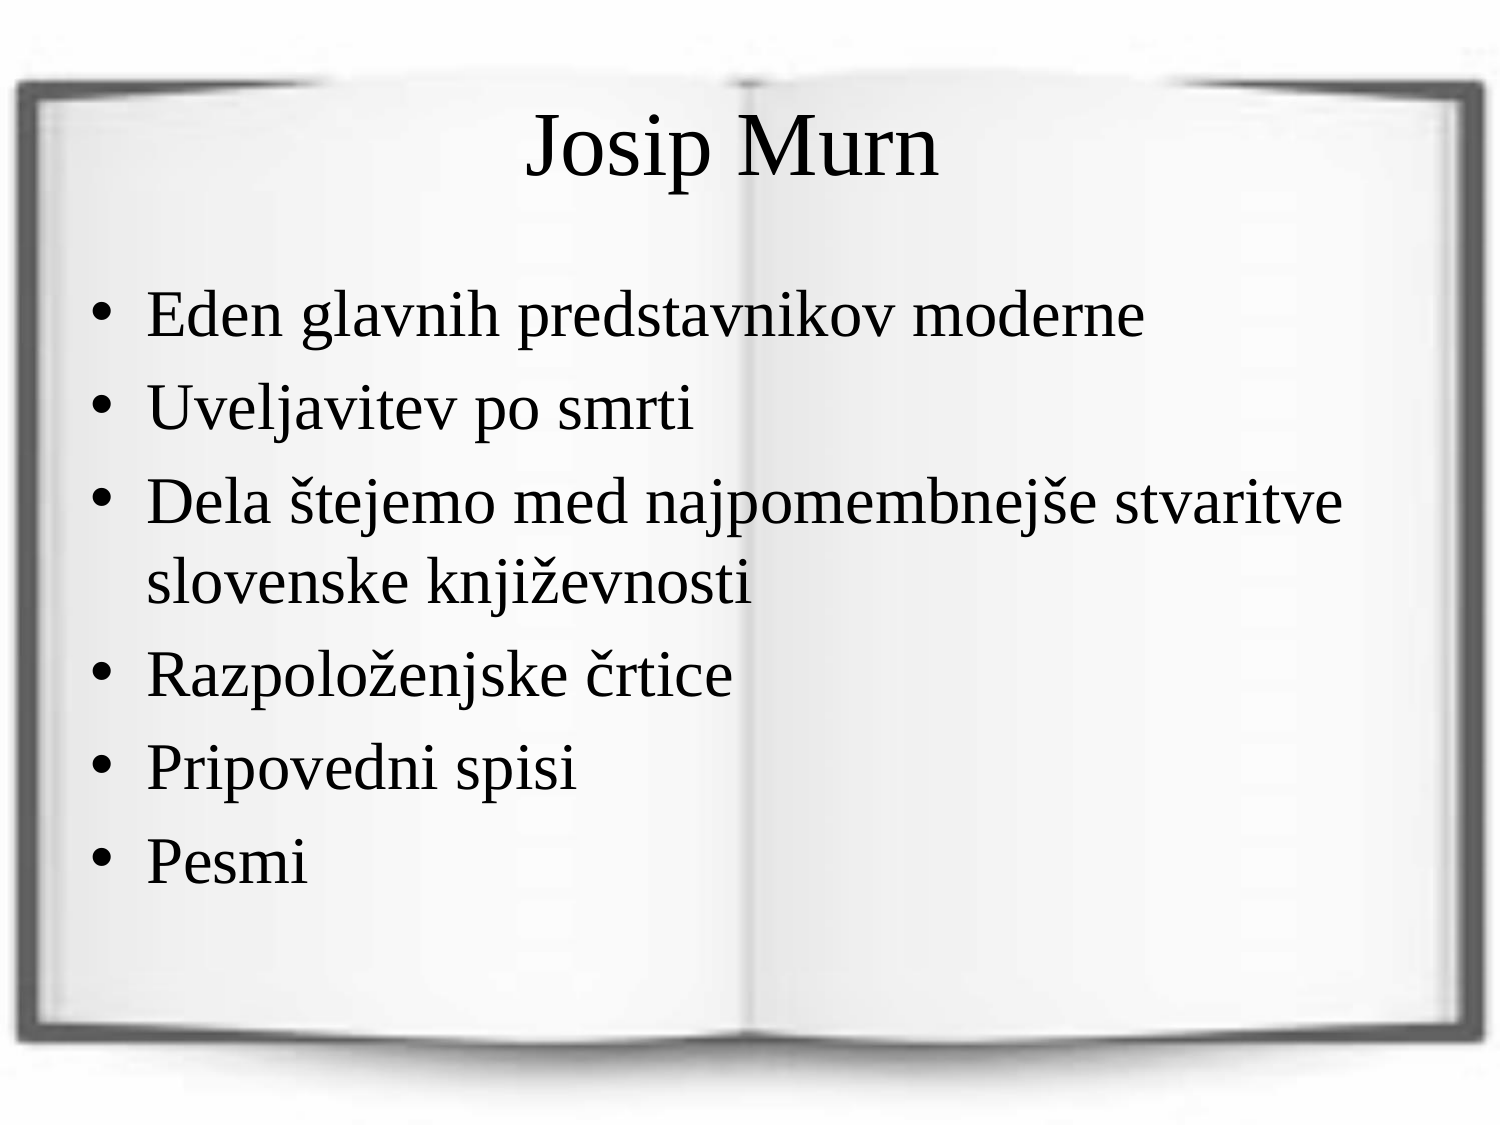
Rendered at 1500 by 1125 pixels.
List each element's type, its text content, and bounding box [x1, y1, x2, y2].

title Josip Murn [75, 45, 1425, 233]
list Eden glavnih predstavnikov moderne Uveljavitev po smrti Dela štejemo med najpomembnejše stvaritve slovenske književnosti Razpoloženjske črtice Pripovedni spisi Pesmi [75, 262, 1425, 1005]
picture [0, 0, 1500, 1125]
